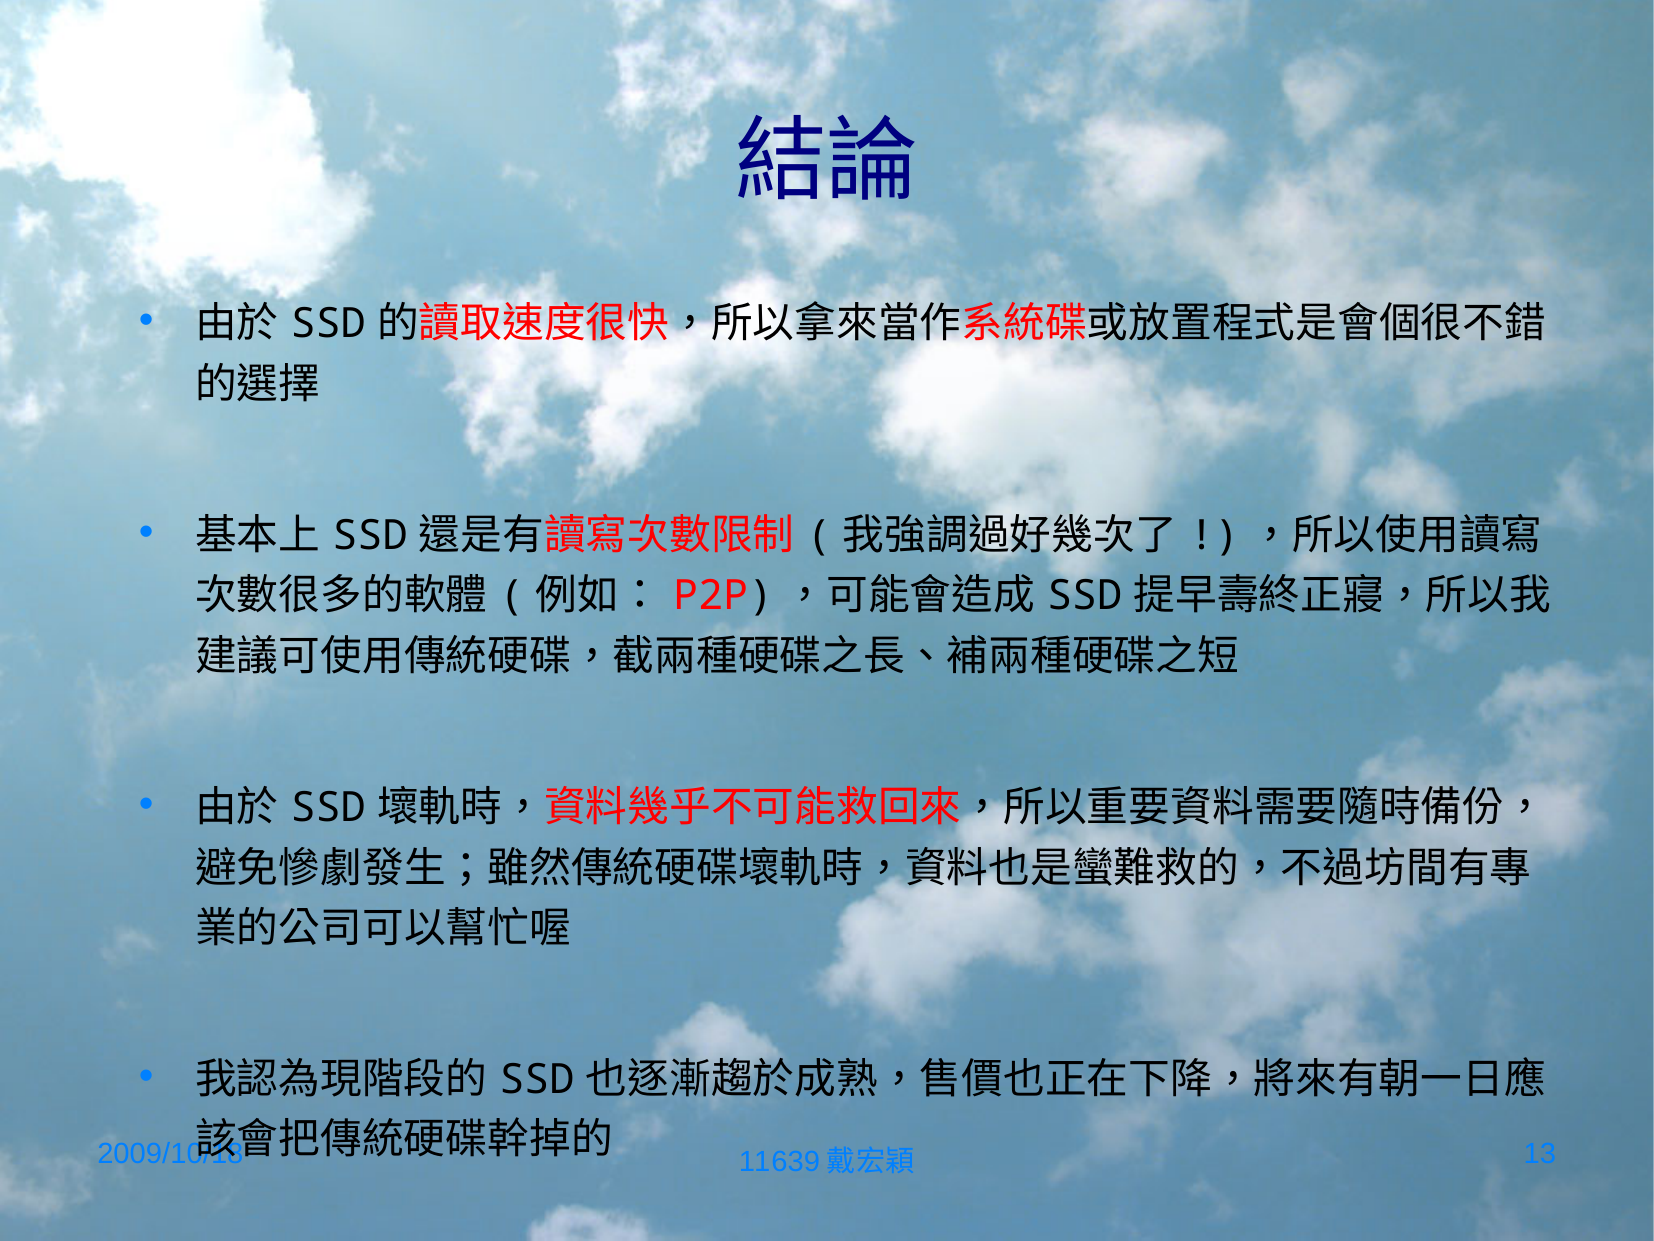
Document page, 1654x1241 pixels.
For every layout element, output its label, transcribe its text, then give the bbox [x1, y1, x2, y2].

list 由於SSD的讀取速度很快，所以拿來當作系統碟或放置程式是會個很不錯的選擇 基本上SSD還是有讀寫次數限制(我強調過好幾次了!)，所以使用讀寫次數很多的軟體(例如：P2P)，可能會造成SSD提早壽終正寢，所以我建議可使用傳統硬碟，截兩種硬碟之長、補兩種硬碟之短 由於SSD壞軌時，資料幾乎不可能救回來，所以重要資料需要隨時備份，避免慘劇發生；雖然傳統硬碟壞軌時，資料也是蠻難救的，不過坊間有專業的公司可以幫忙喔 我認為現階段的SSD也逐漸趨於成熟，售價也正在下降，將來有朝一日應該會把傳統硬碟幹掉的 [82, 289, 1571, 1040]
picture [0, 0, 1654, 1241]
title 結論 [82, 56, 1571, 249]
